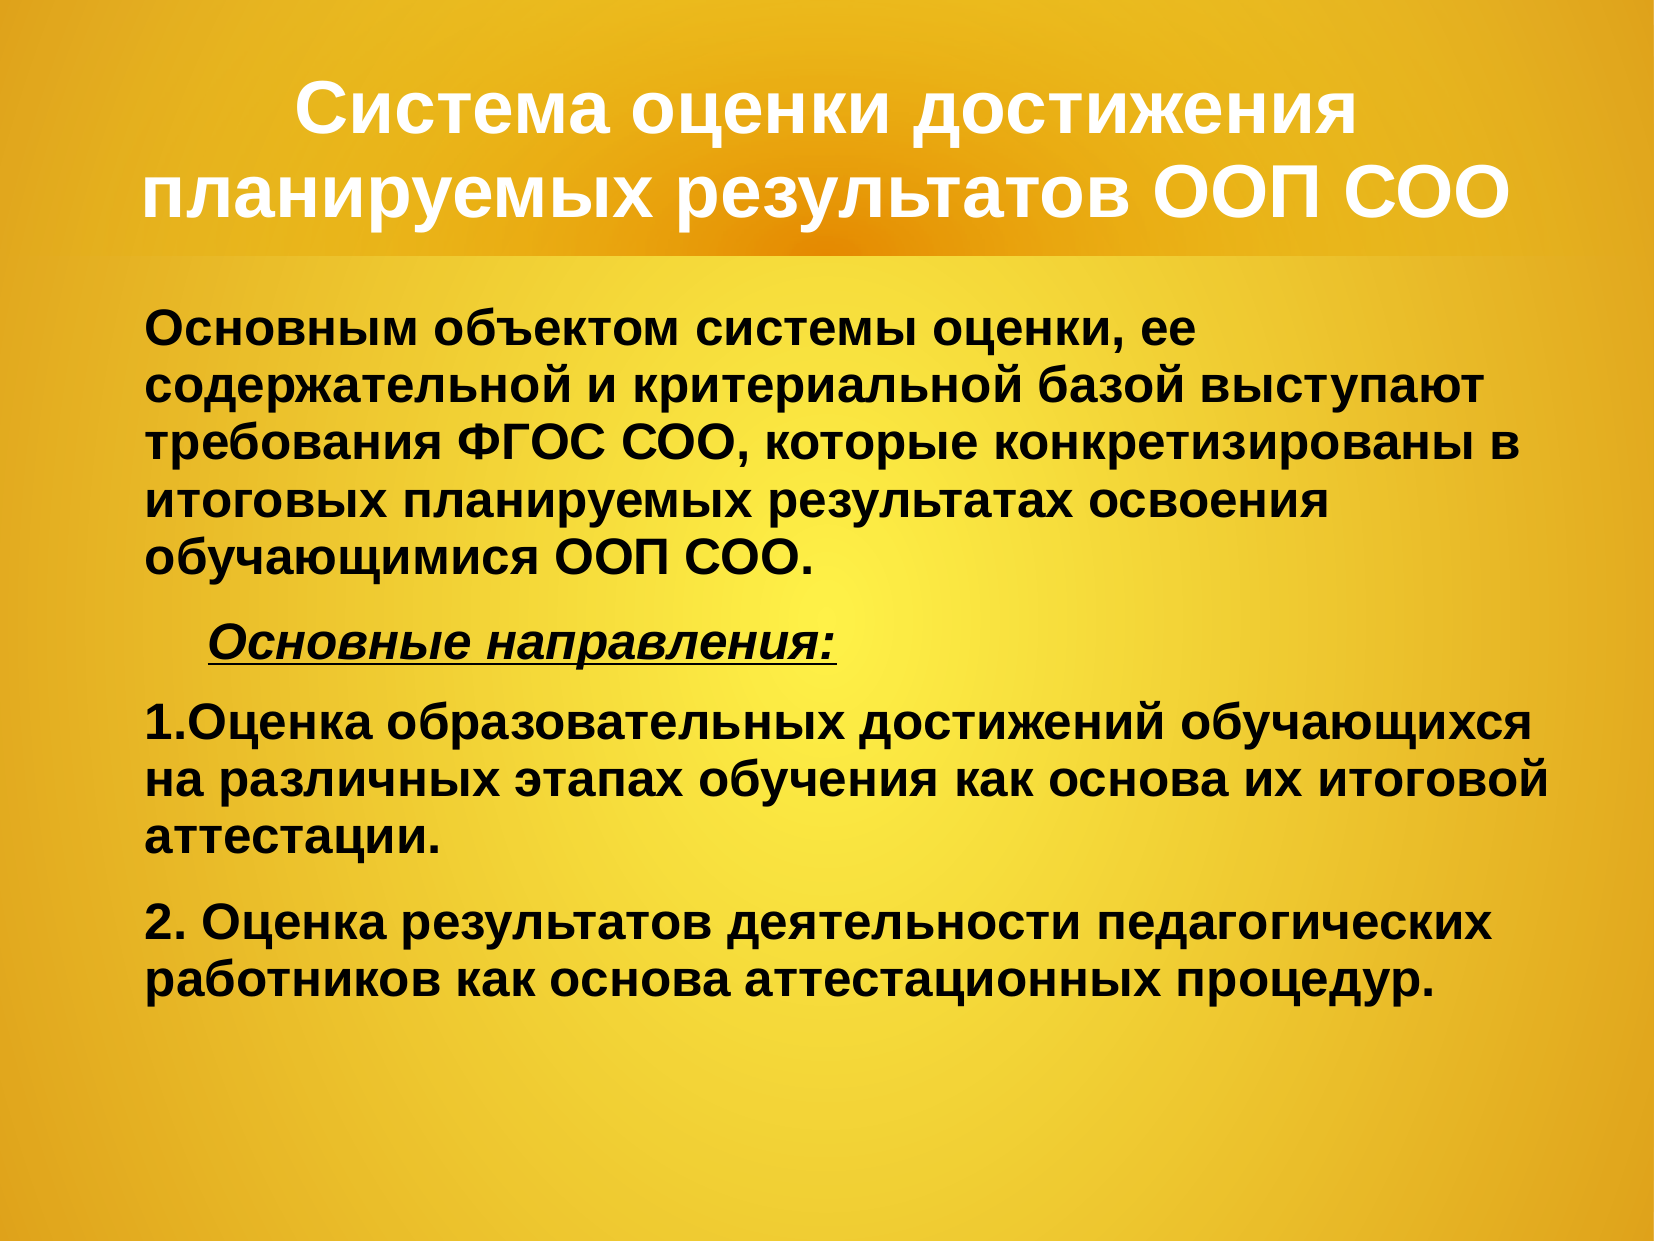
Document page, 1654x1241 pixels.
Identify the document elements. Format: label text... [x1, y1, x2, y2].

list Основным объектом системы оценки, ее содержательной и критериальной базой выступают требования ФГОС СОО, которые конкретизированы в итоговых планируемых результатах освоения обучающимися ООП СОО. Основные направления: 1.Оценка образовательных достижений обучающихся на различных этапах обучения как основа их итоговой аттестации. 2. Оценка результатов деятельности педагогических работников как основа аттестационных процедур. [82, 299, 1571, 1019]
title Система оценки достижения планируемых результатов ООП СОО [82, 47, 1571, 252]
